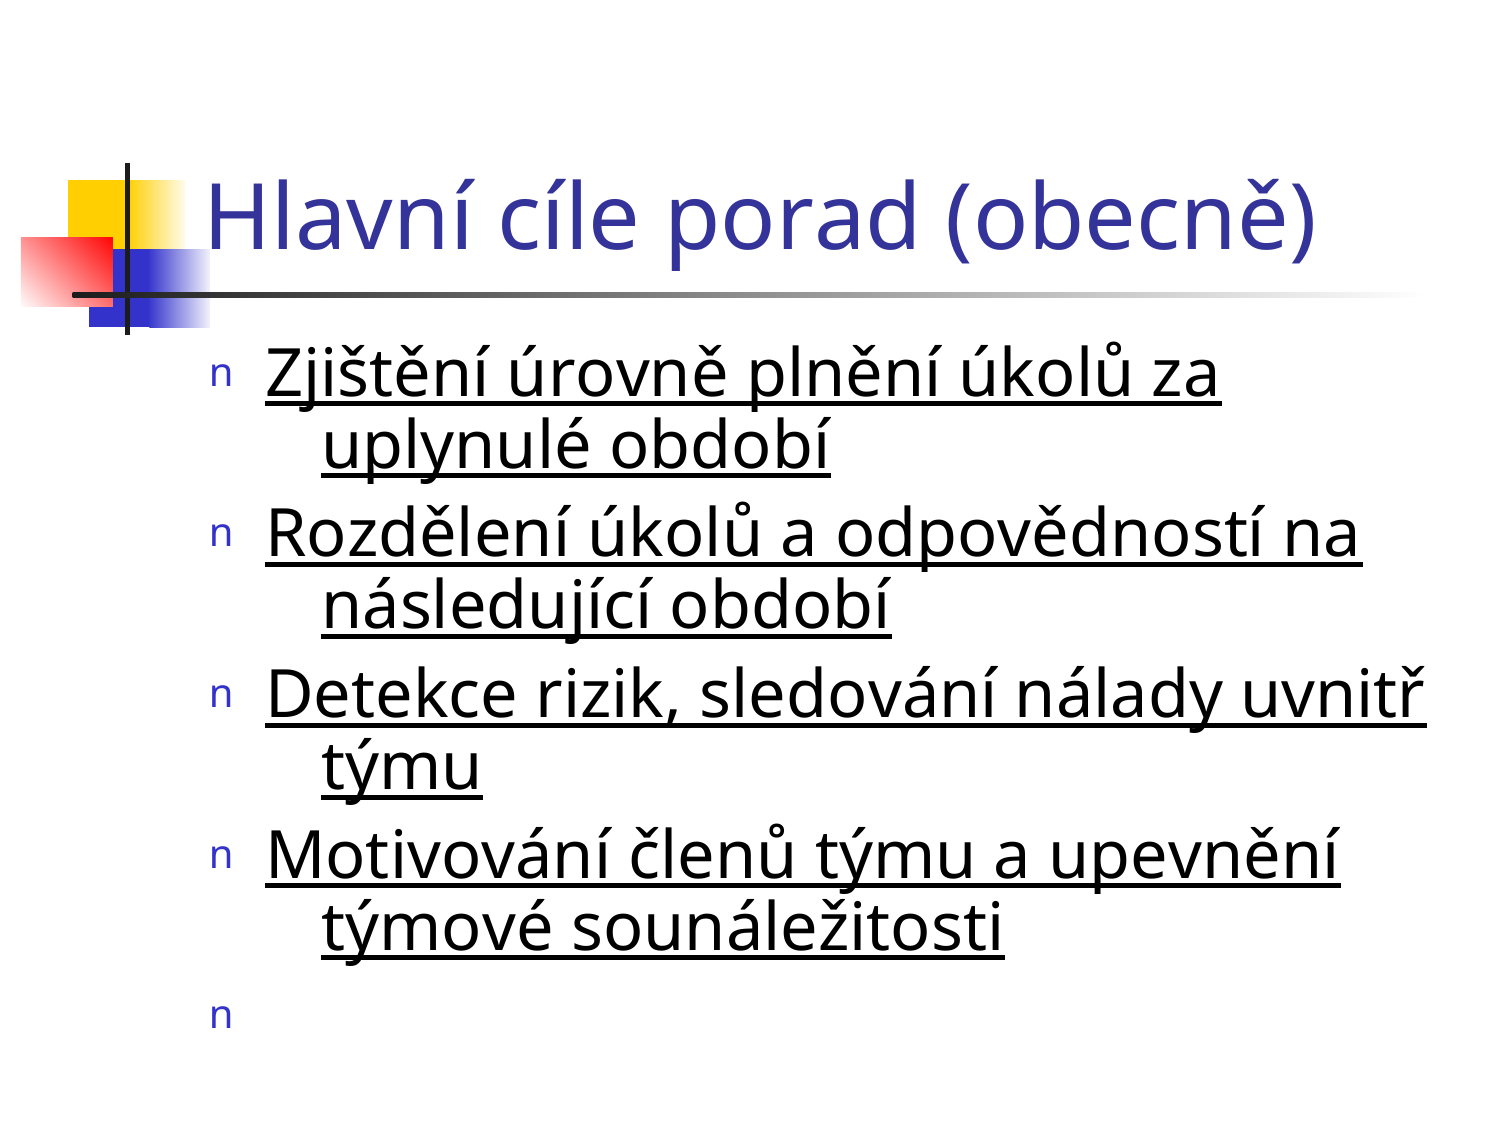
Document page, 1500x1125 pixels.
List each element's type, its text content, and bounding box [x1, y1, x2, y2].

list Zjištění úrovně plnění úkolů za uplynulé období Rozdělení úkolů a odpovědností na následující období Detekce rizik, sledování nálady uvnitř týmu Motivování členů týmu a upevnění týmové sounáležitosti [193, 331, 1469, 1007]
title Hlavní cíle porad (obecně) [188, 35, 1468, 275]
